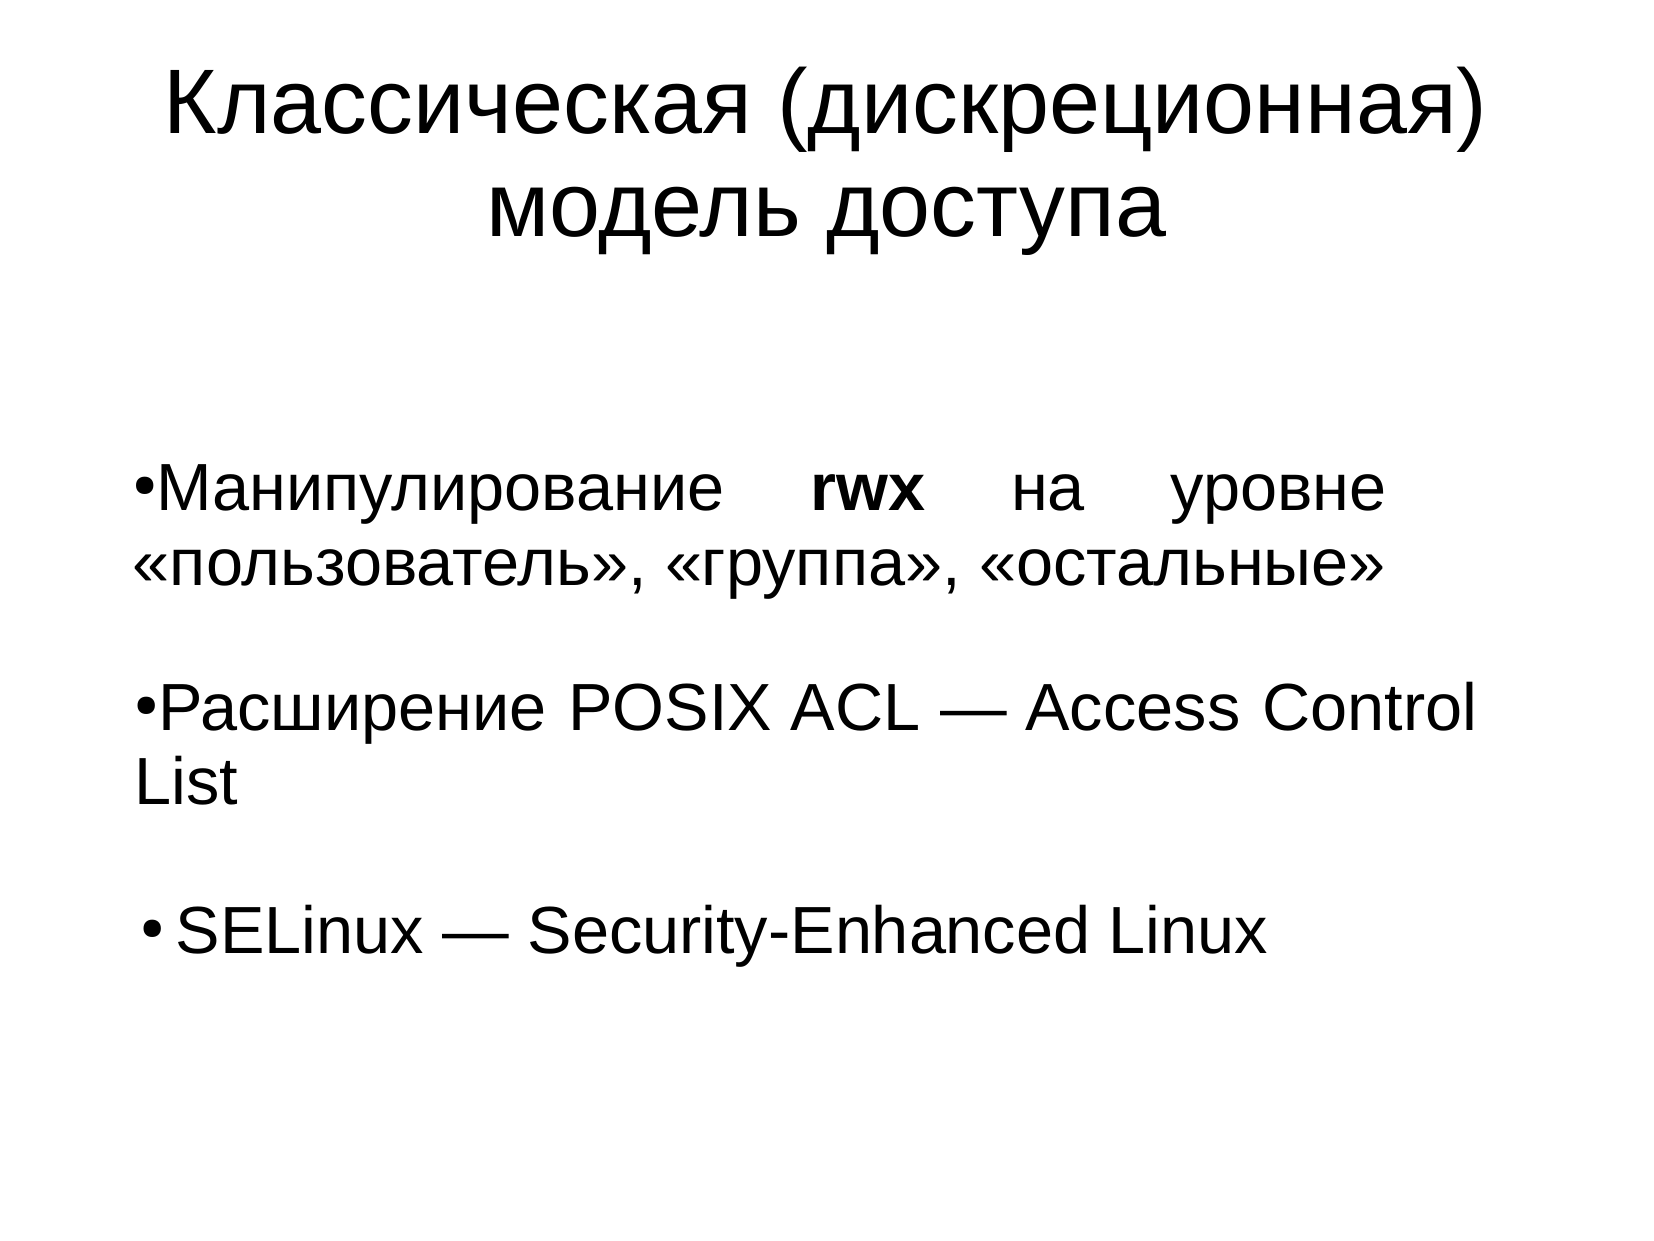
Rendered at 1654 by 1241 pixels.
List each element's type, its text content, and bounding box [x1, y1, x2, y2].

text_box Манипулирование rwx на уровне «пользователь», «группа», «остальные» [118, 442, 1595, 621]
text_box SELinux — Security-Enhanced Linux [90, 885, 1536, 976]
title Классическая (дискреционная) модель доступа [82, 49, 1571, 257]
text_box Расширение POSIX ACL — Access Control List [119, 662, 1565, 827]
